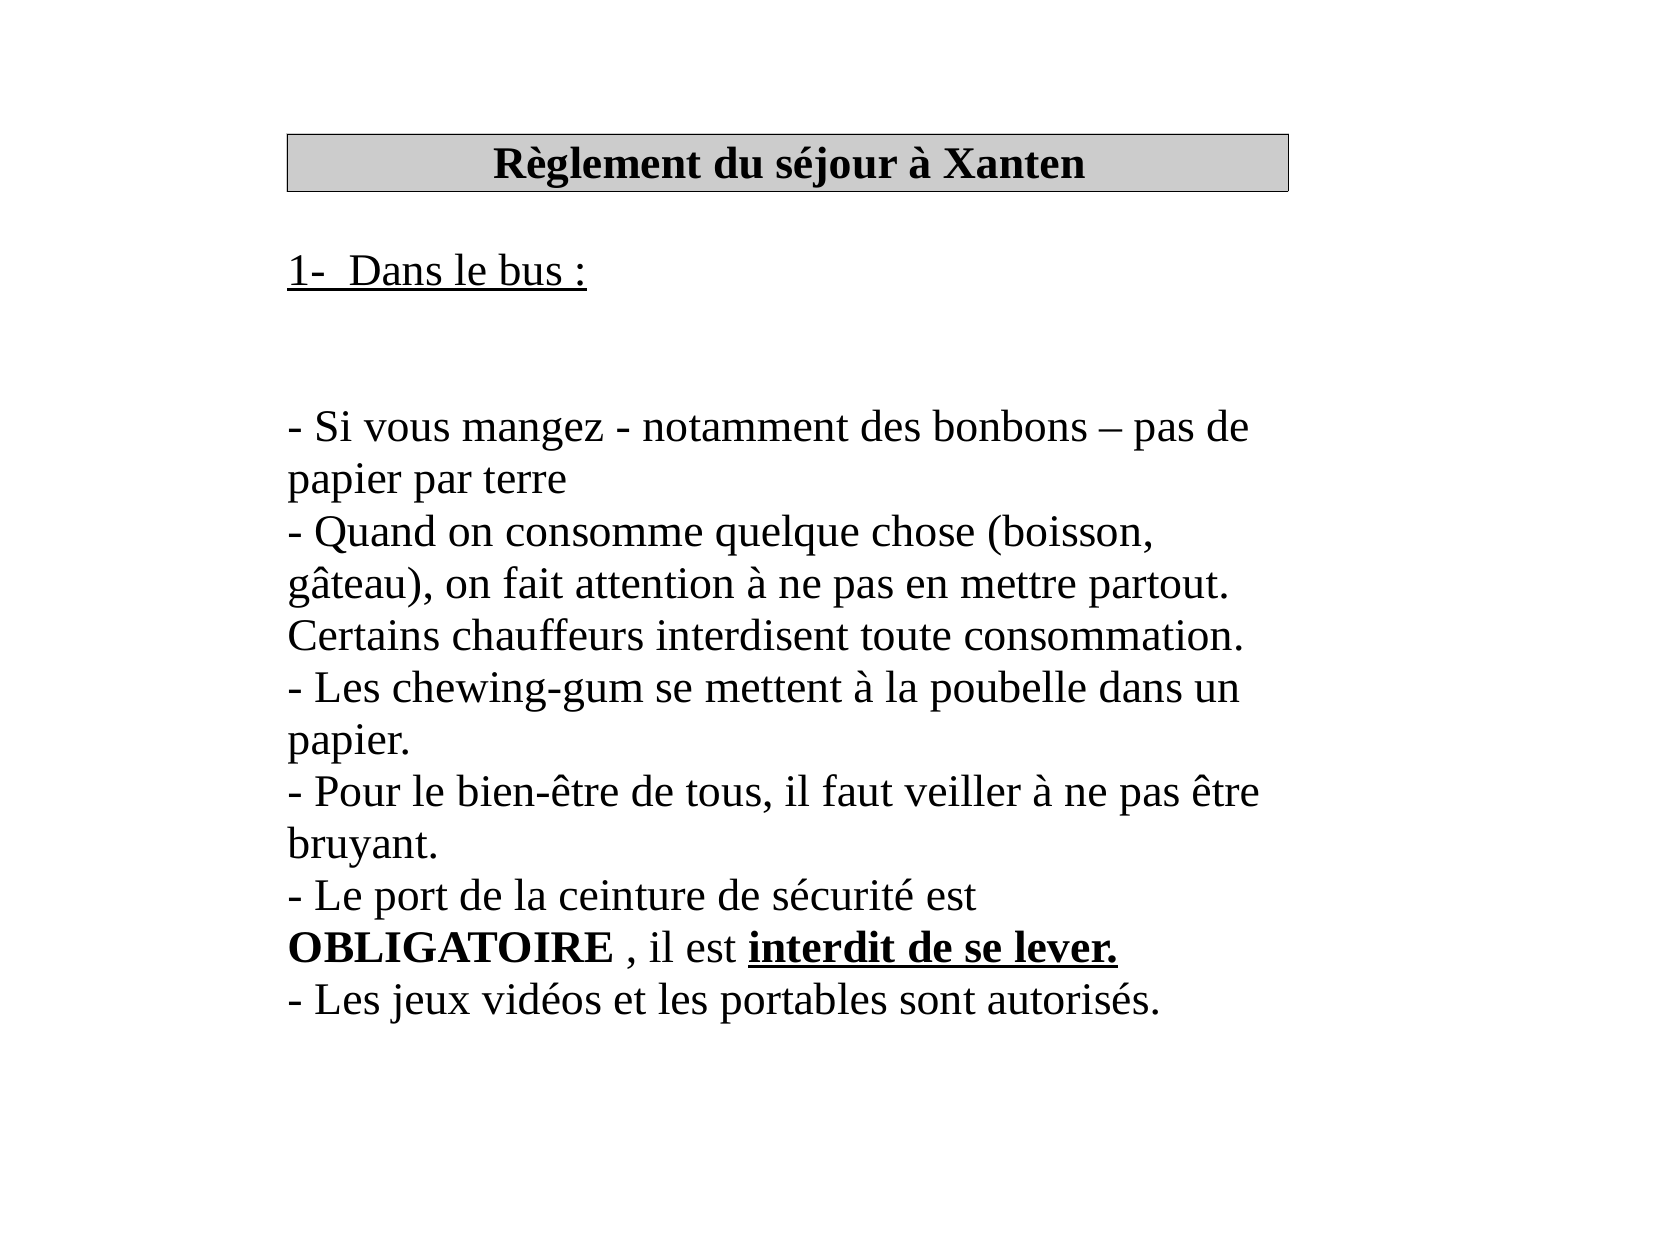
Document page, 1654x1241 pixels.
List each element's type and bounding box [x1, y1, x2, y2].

chart [167, 16, 1300, 1123]
